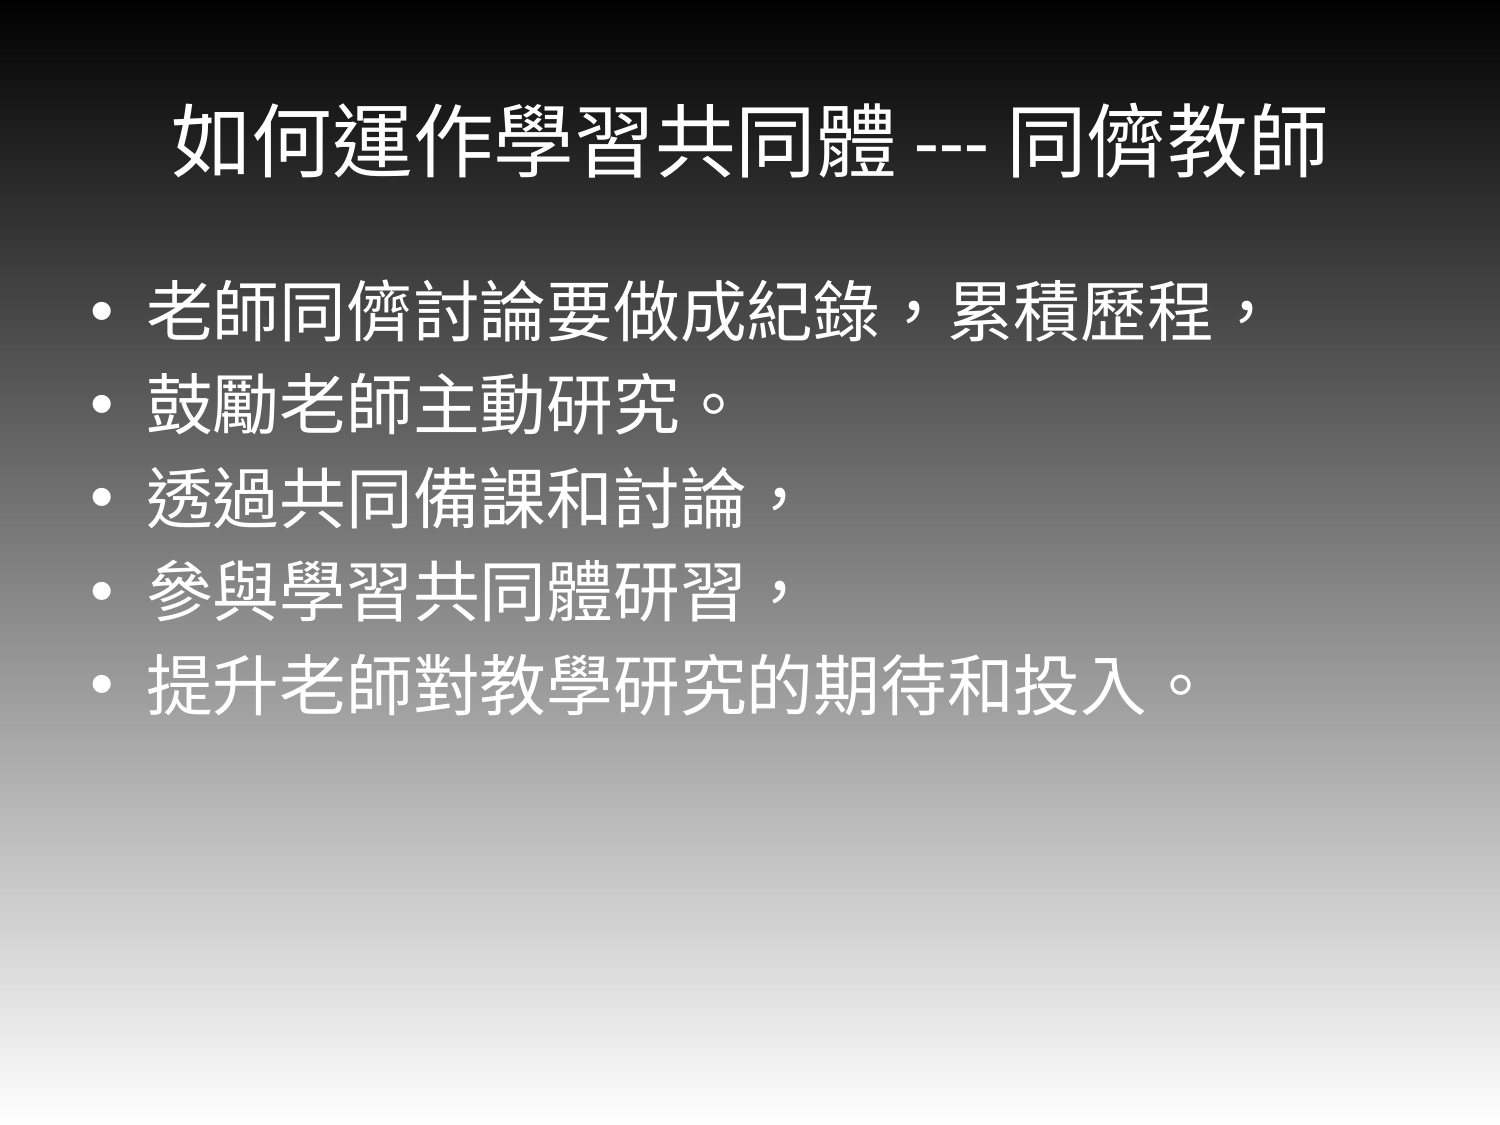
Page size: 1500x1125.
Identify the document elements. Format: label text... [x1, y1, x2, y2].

title 如何運作學習共同體---同儕教師 [75, 45, 1425, 233]
list 老師同儕討論要做成紀錄，累積歷程， 鼓勵老師主動研究。 透過共同備課和討論， 參與學習共同體研習， 提升老師對教學研究的期待和投入。 [75, 262, 1425, 1005]
